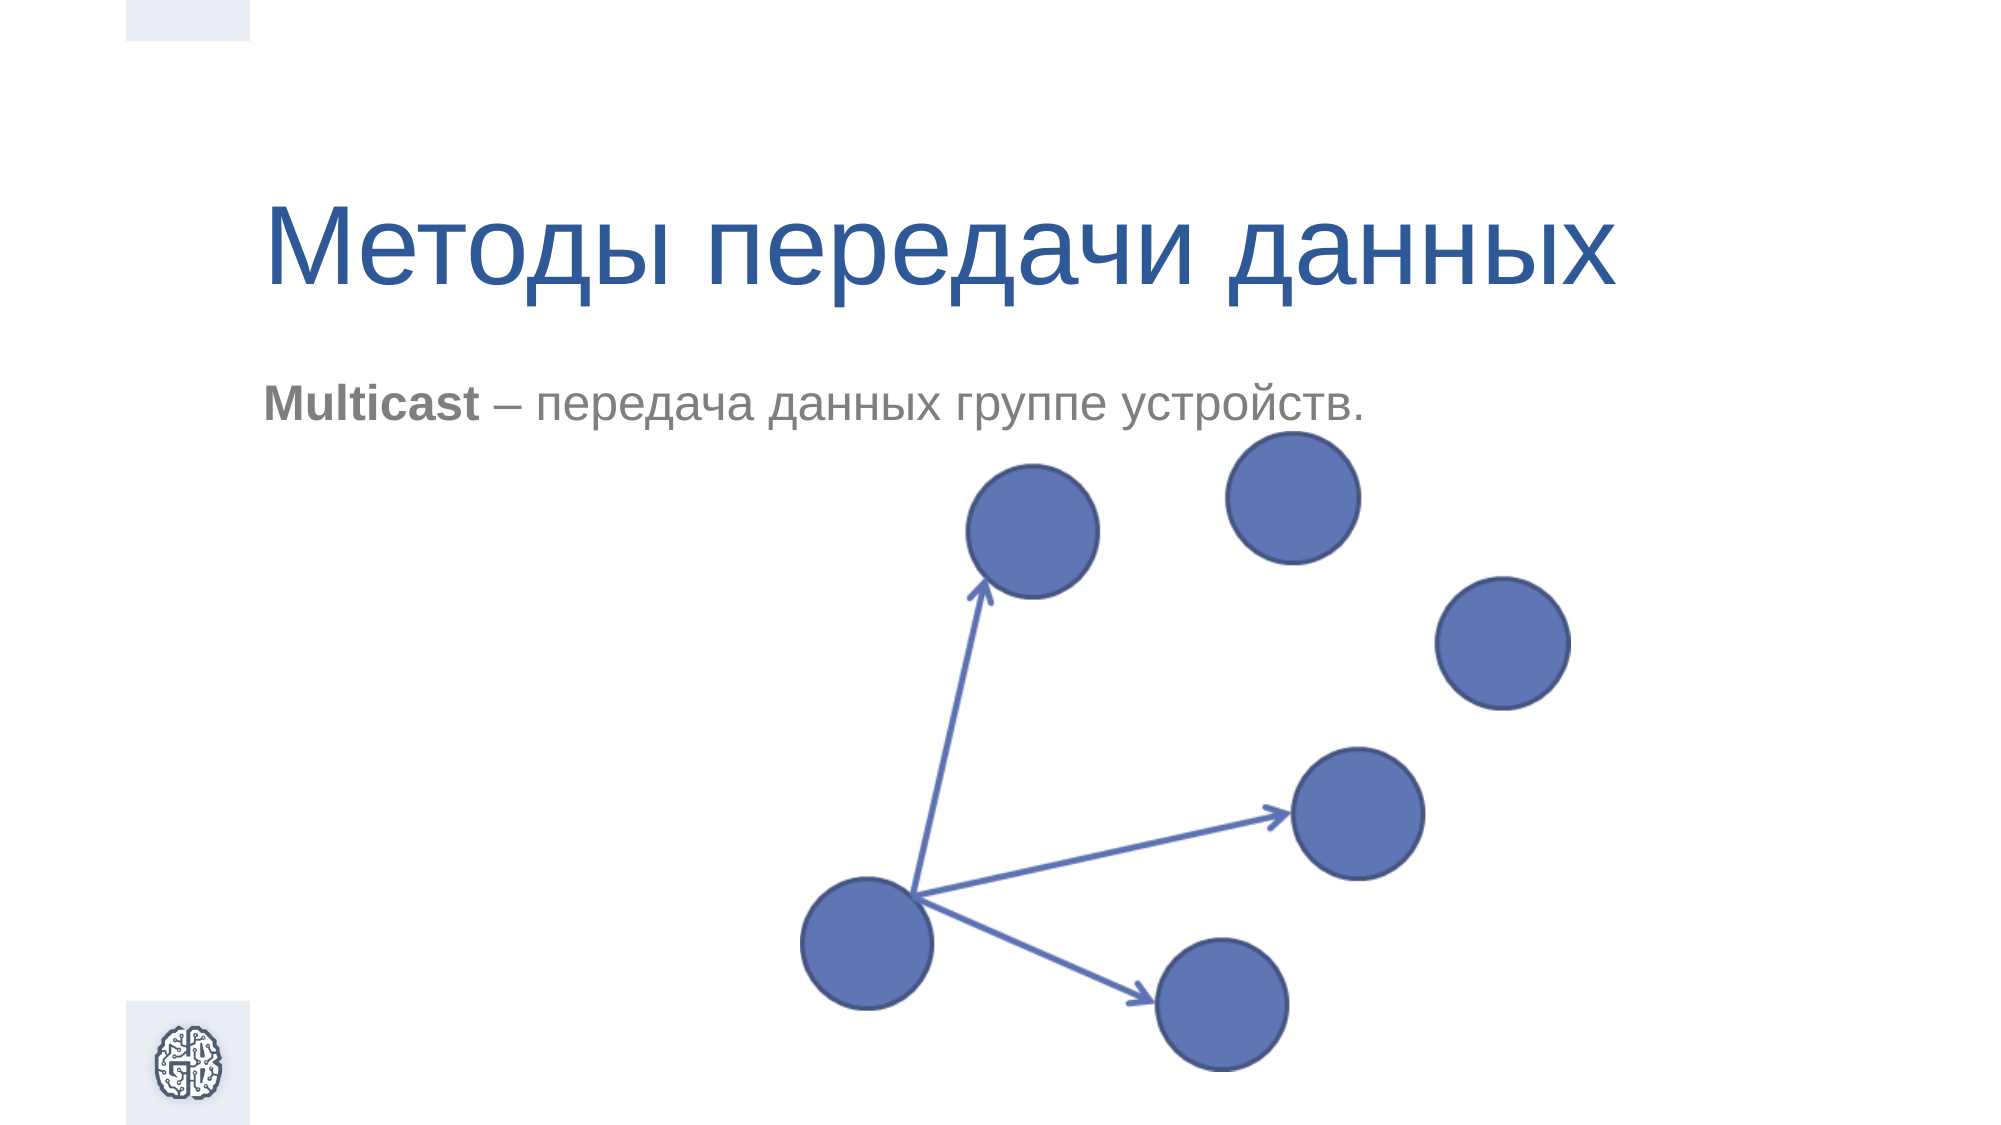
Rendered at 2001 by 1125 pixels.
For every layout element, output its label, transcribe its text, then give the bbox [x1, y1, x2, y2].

title Методы передачи данных [248, 124, 1752, 340]
list Multicast – передача данных группе устройств. [248, 340, 1752, 453]
picture [144, 1016, 232, 1110]
picture [800, 431, 1571, 1072]
